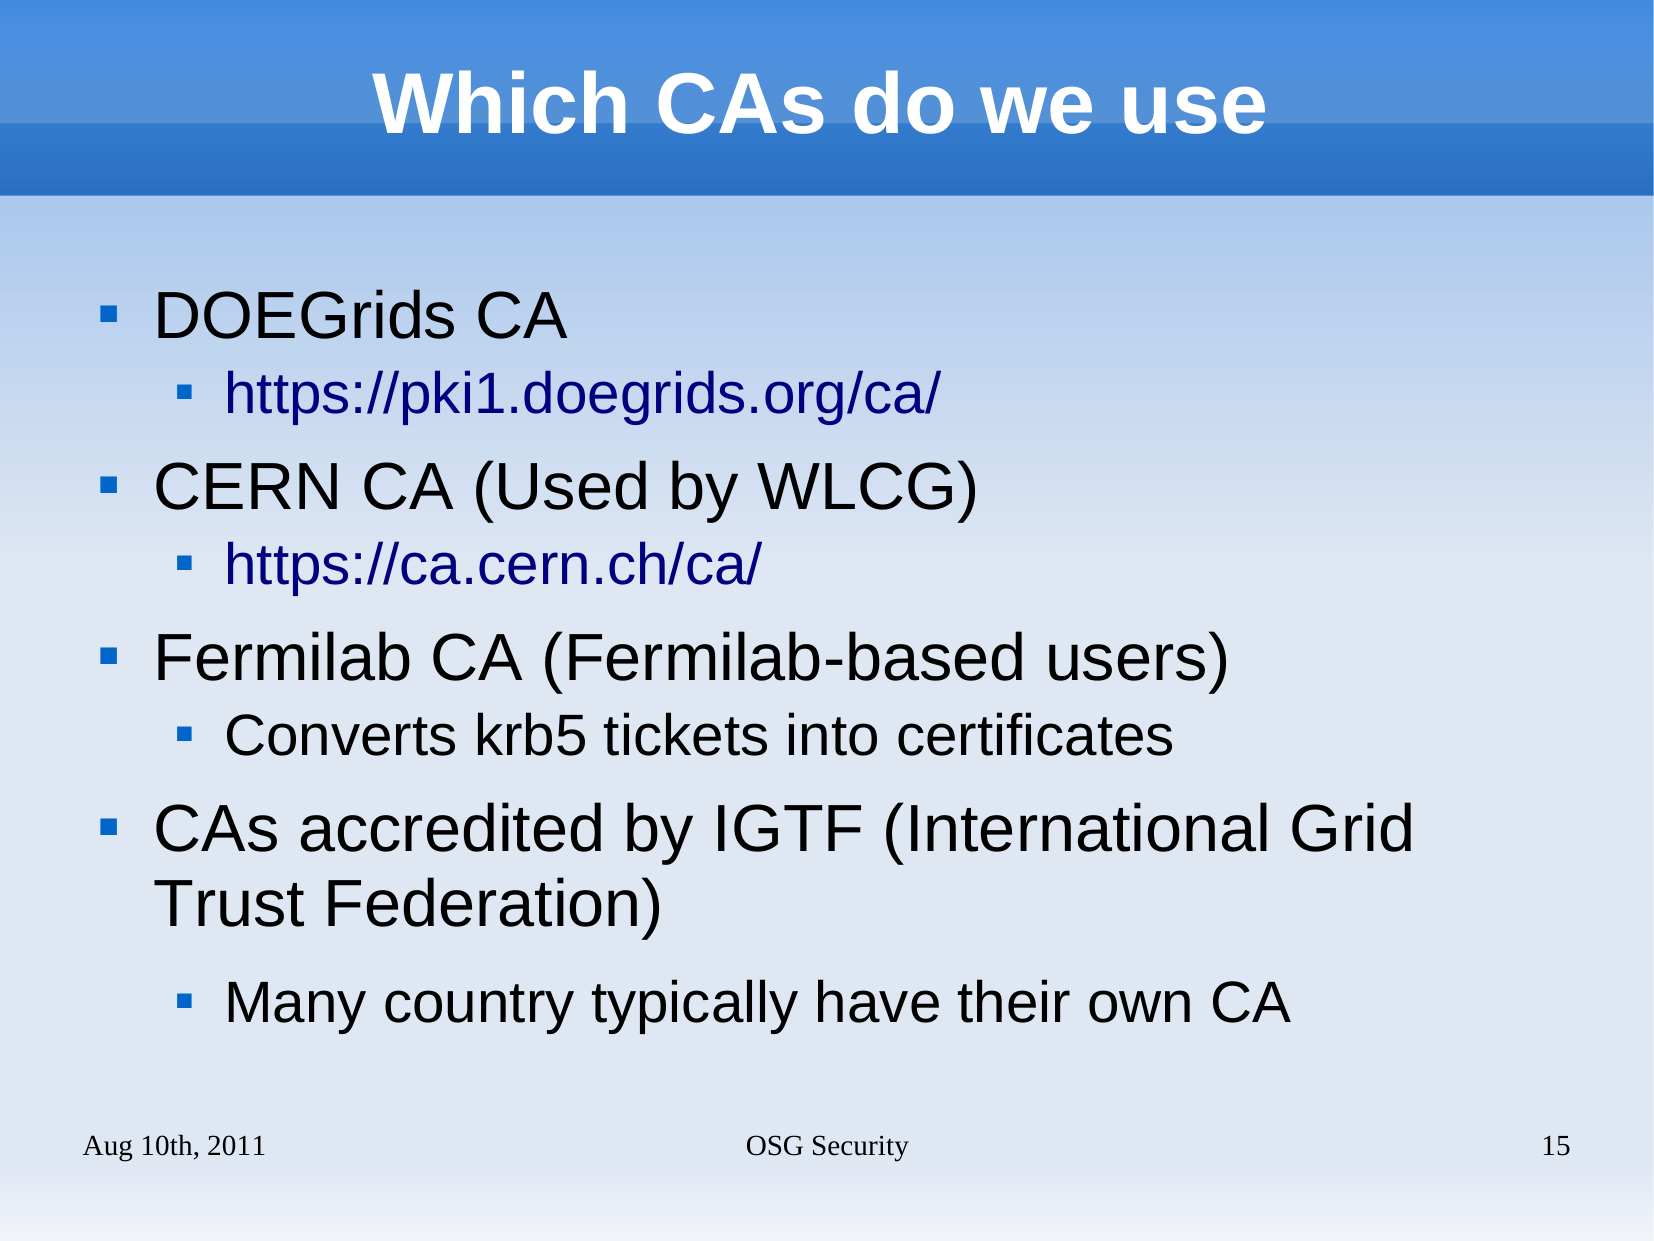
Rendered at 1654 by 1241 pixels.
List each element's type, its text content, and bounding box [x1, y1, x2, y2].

list DOEGrids CA https://pki1.doegrids.org/ca/ CERN CA (Used by WLCG) https://ca.cern.ch/ca/ Fermilab CA (Fermilab-based users) Converts krb5 tickets into certificates CAs accredited by IGTF (International Grid Trust Federation) Many country typically have their own CA [82, 278, 1571, 1083]
picture [0, 0, 1654, 1241]
title Which CAs do we use [76, 0, 1565, 208]
